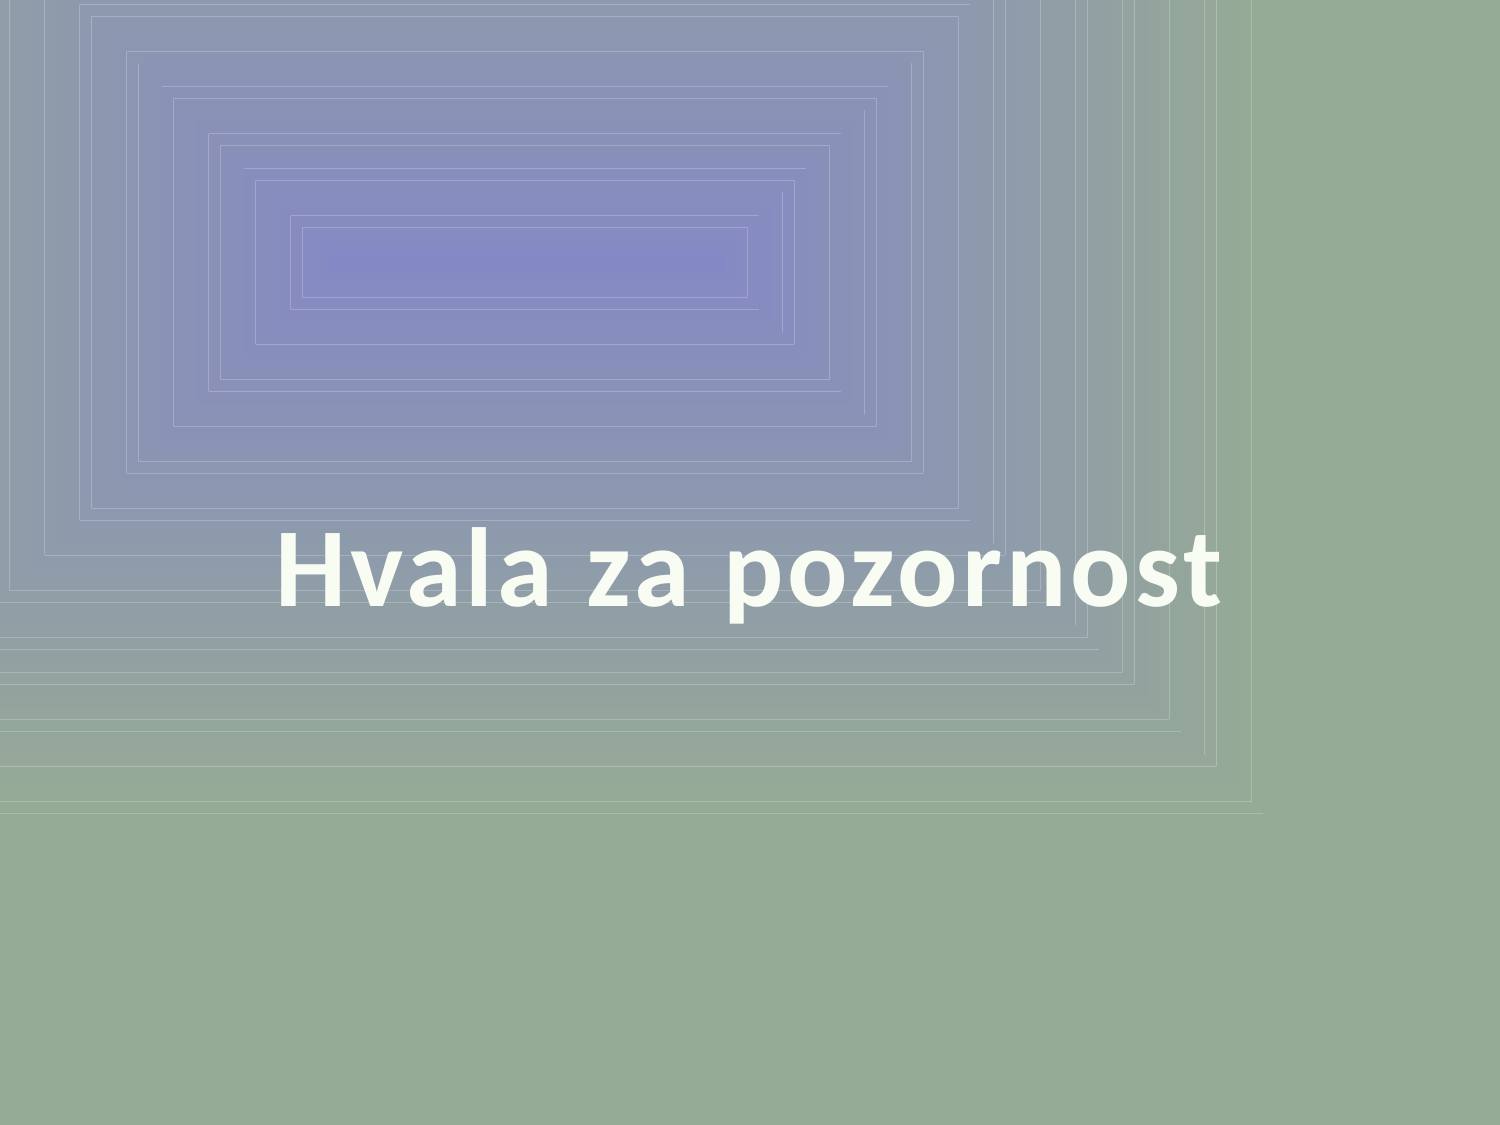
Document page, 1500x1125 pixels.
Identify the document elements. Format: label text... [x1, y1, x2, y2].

text_box Hvala za pozornost [260, 486, 1239, 637]
